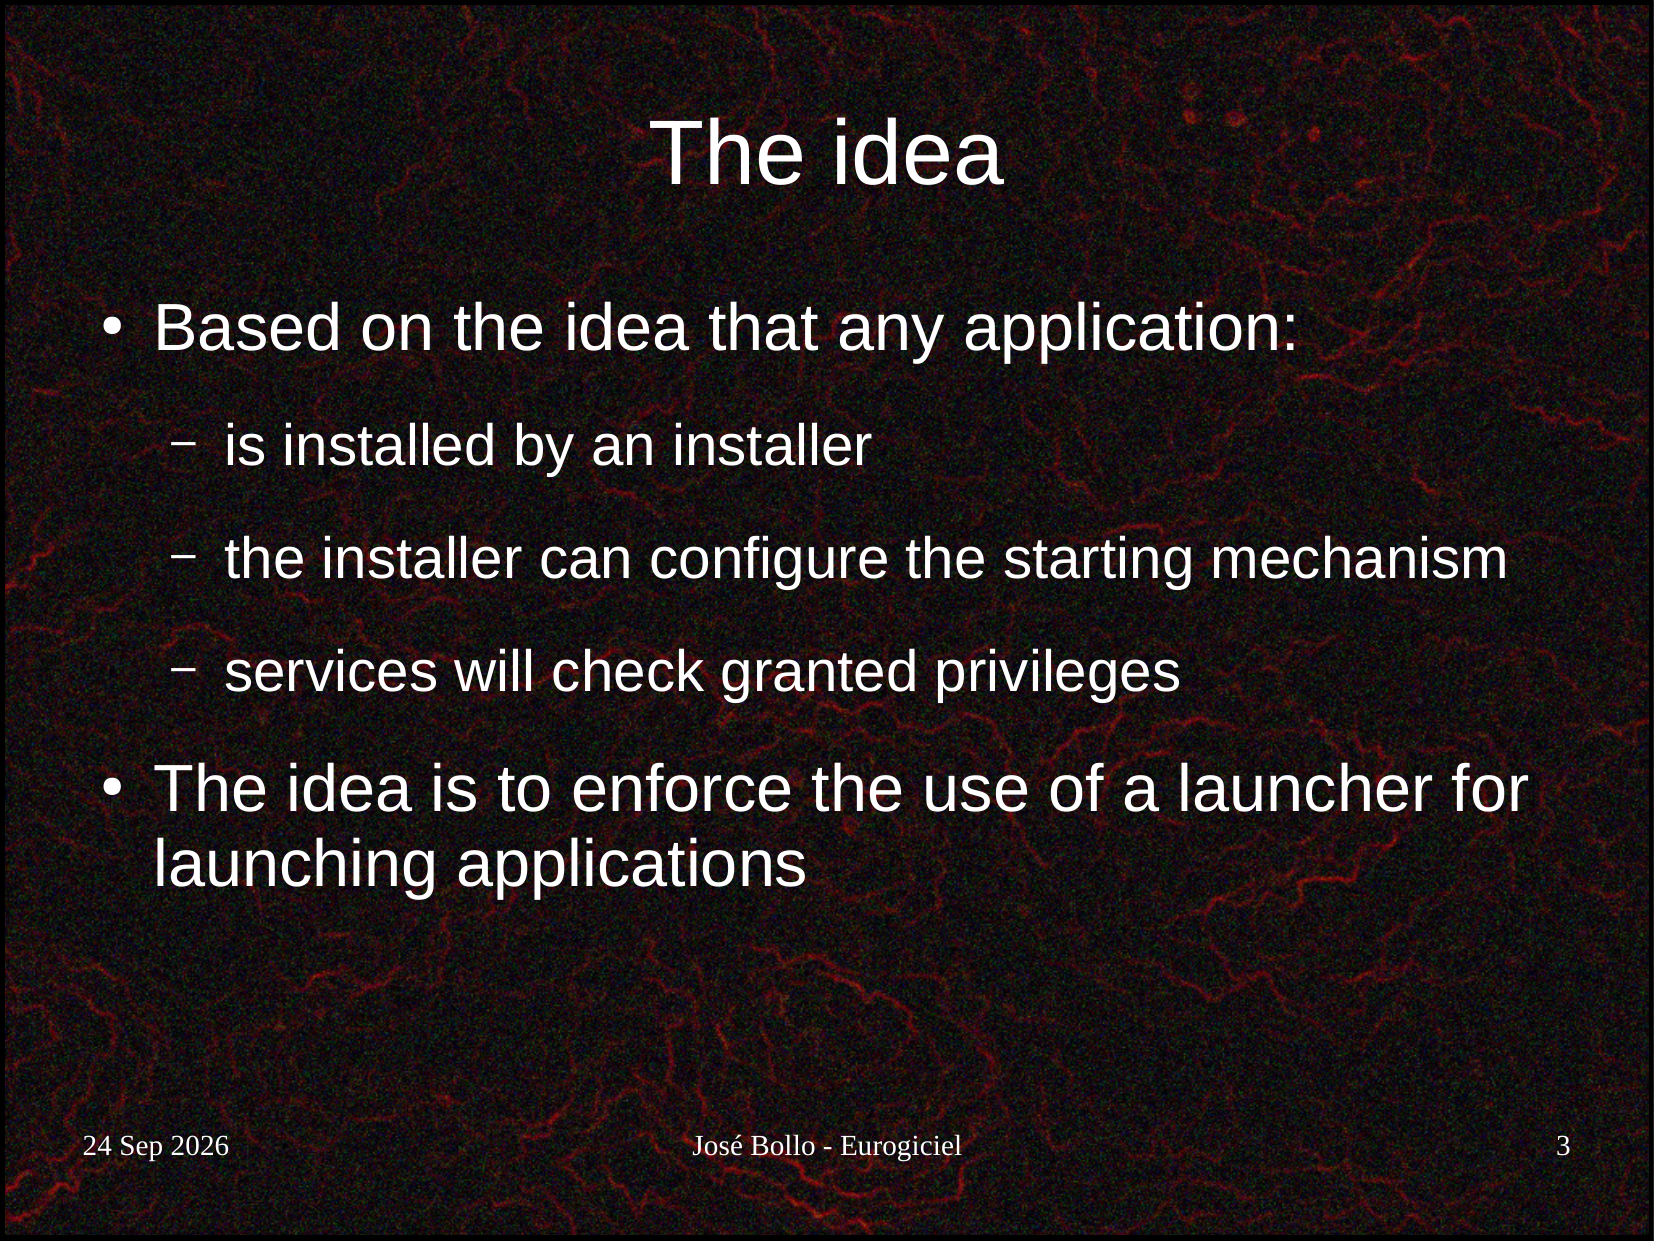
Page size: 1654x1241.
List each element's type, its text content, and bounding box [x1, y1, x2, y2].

title The idea [82, 49, 1571, 257]
picture [5, 5, 1649, 1235]
list Based on the idea that any application: is installed by an installer the installer can configure the starting mechanism services will check granted privileges The idea is to enforce the use of a launcher for launching applications [82, 290, 1571, 1010]
